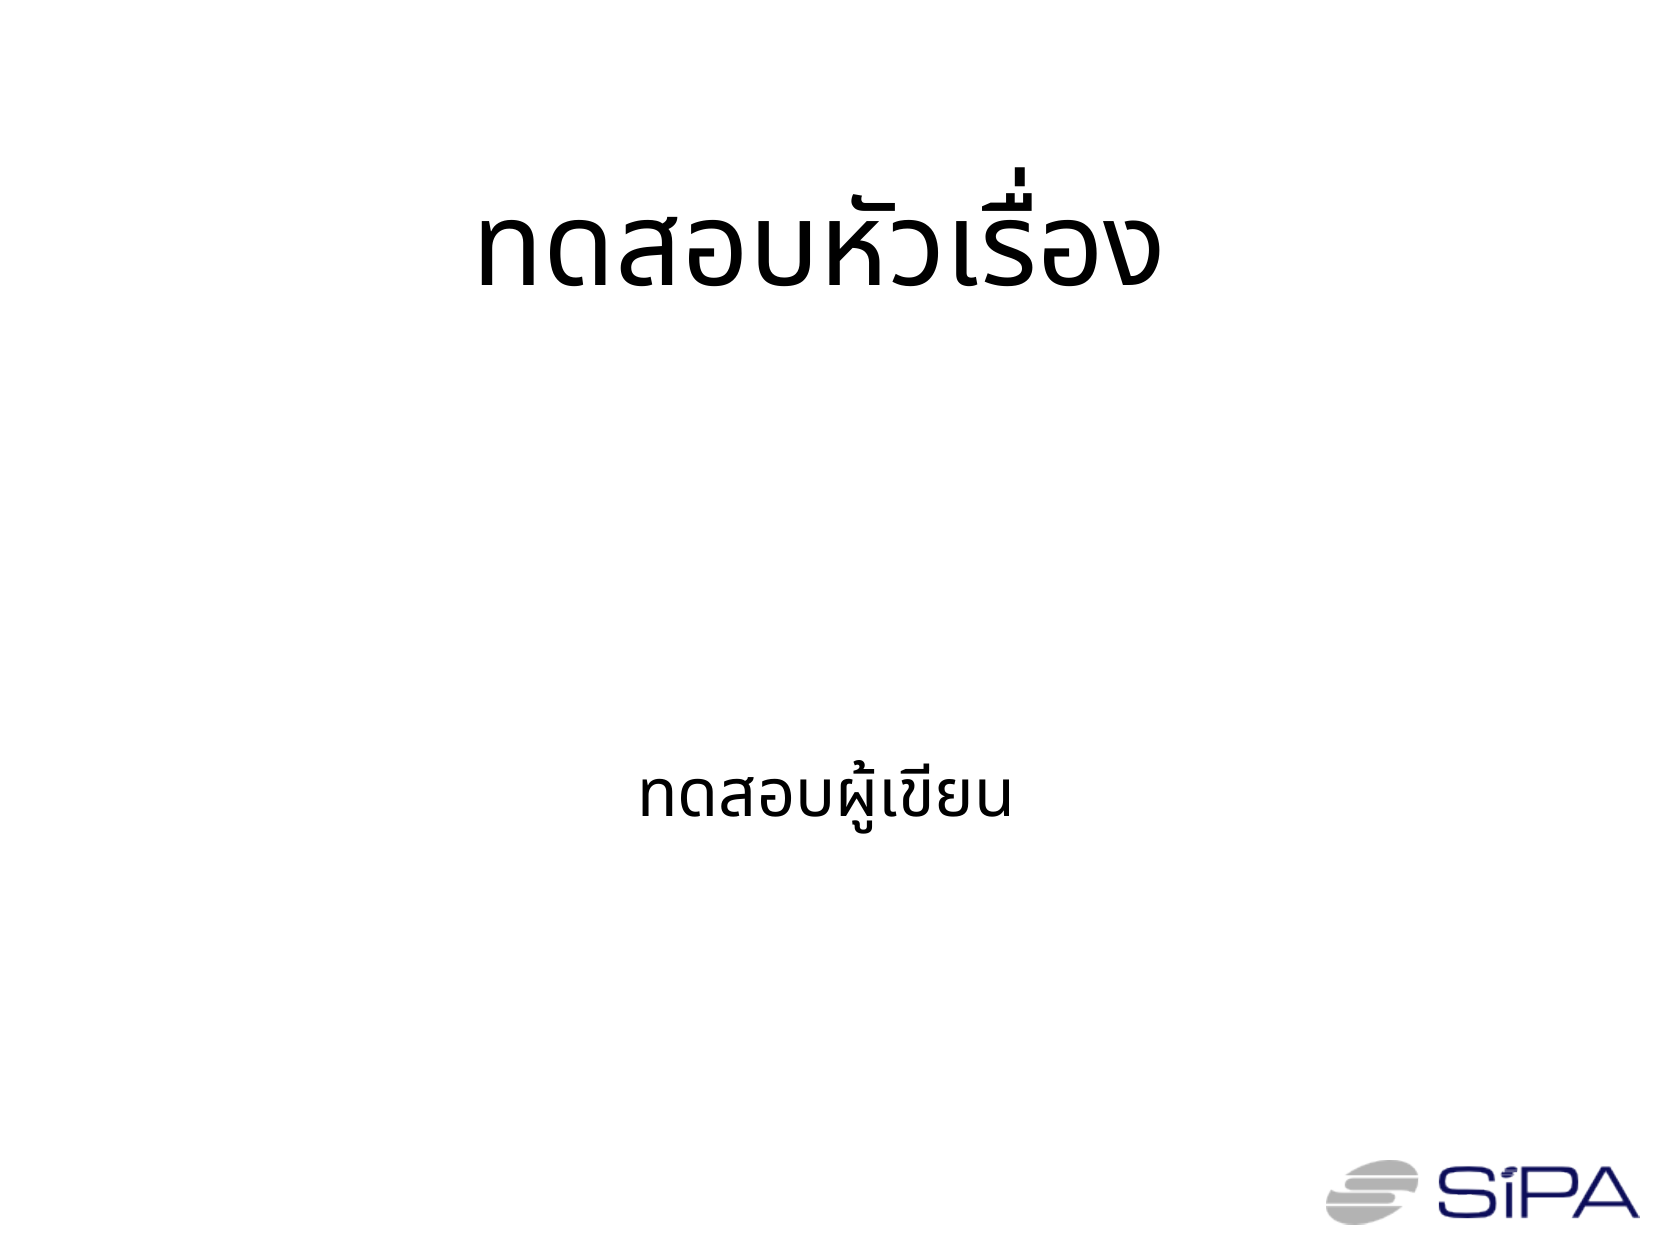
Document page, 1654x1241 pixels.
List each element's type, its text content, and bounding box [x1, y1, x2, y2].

picture [1326, 1160, 1640, 1225]
subtitle ทดสอบผู้เขียน [120, 722, 1533, 871]
title ทดสอบหัวเรื่อง [113, 101, 1526, 385]
